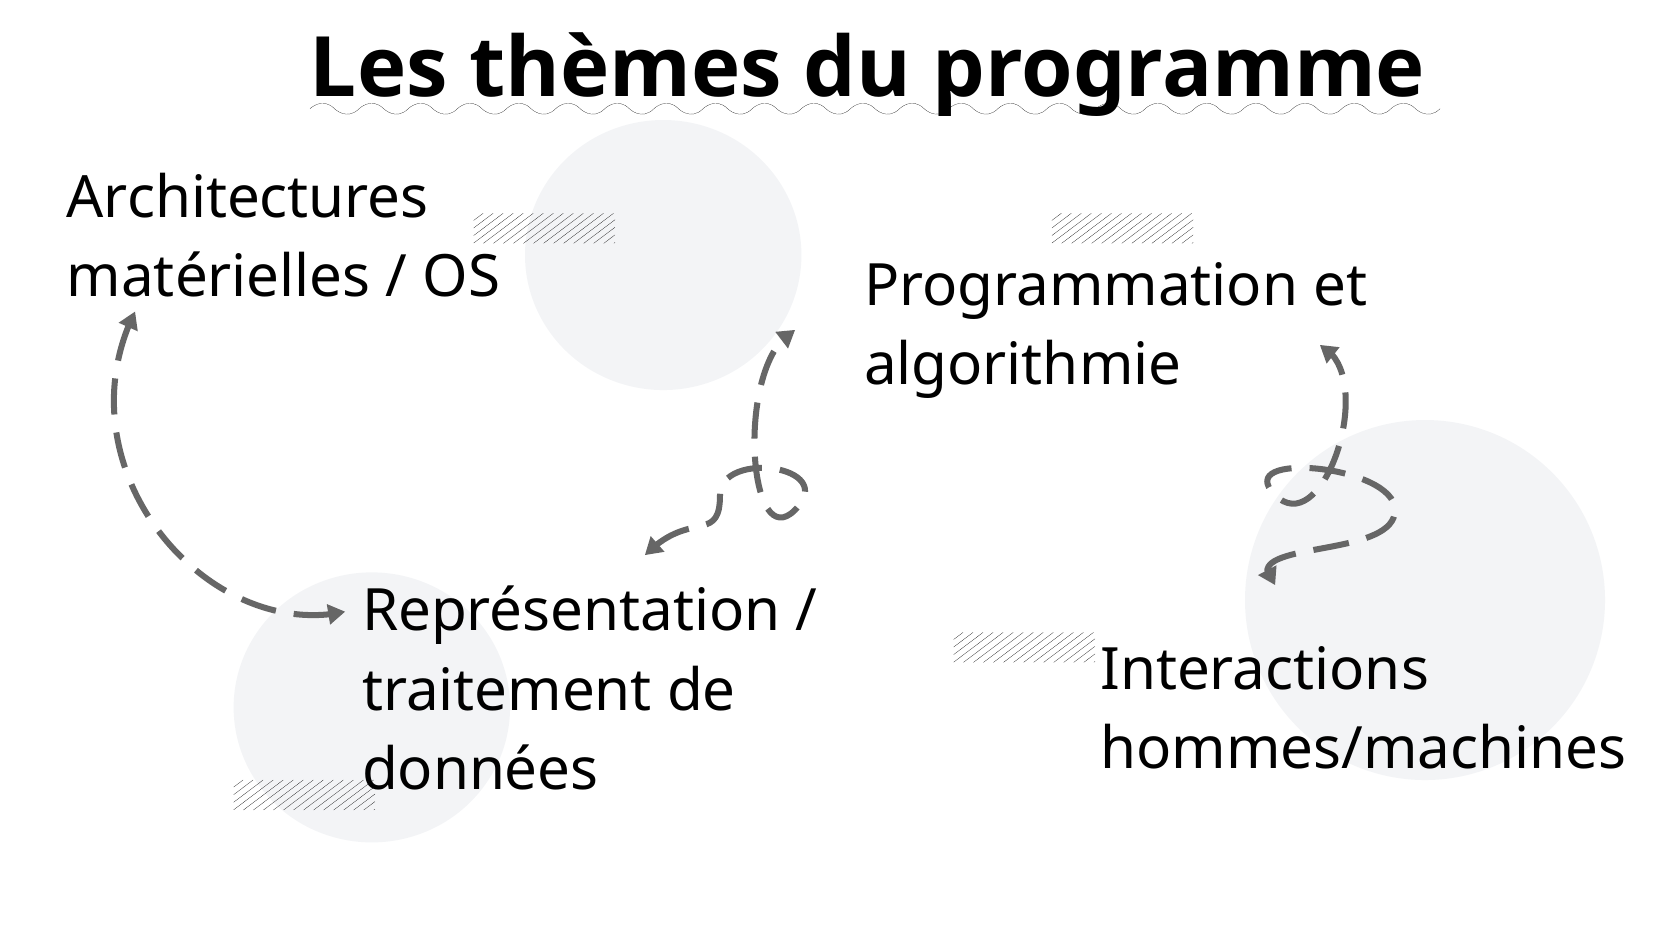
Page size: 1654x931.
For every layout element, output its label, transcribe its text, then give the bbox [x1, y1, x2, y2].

text_box Architectures matérielles / OS [0, 147, 621, 414]
text_box Programmation et algorithmie [778, 242, 1418, 502]
text_box Représentation / traitement de données [276, 561, 916, 827]
text_box Les thèmes du programme [295, 0, 1477, 242]
text_box Interactions hommes/machines [1014, 620, 1654, 886]
